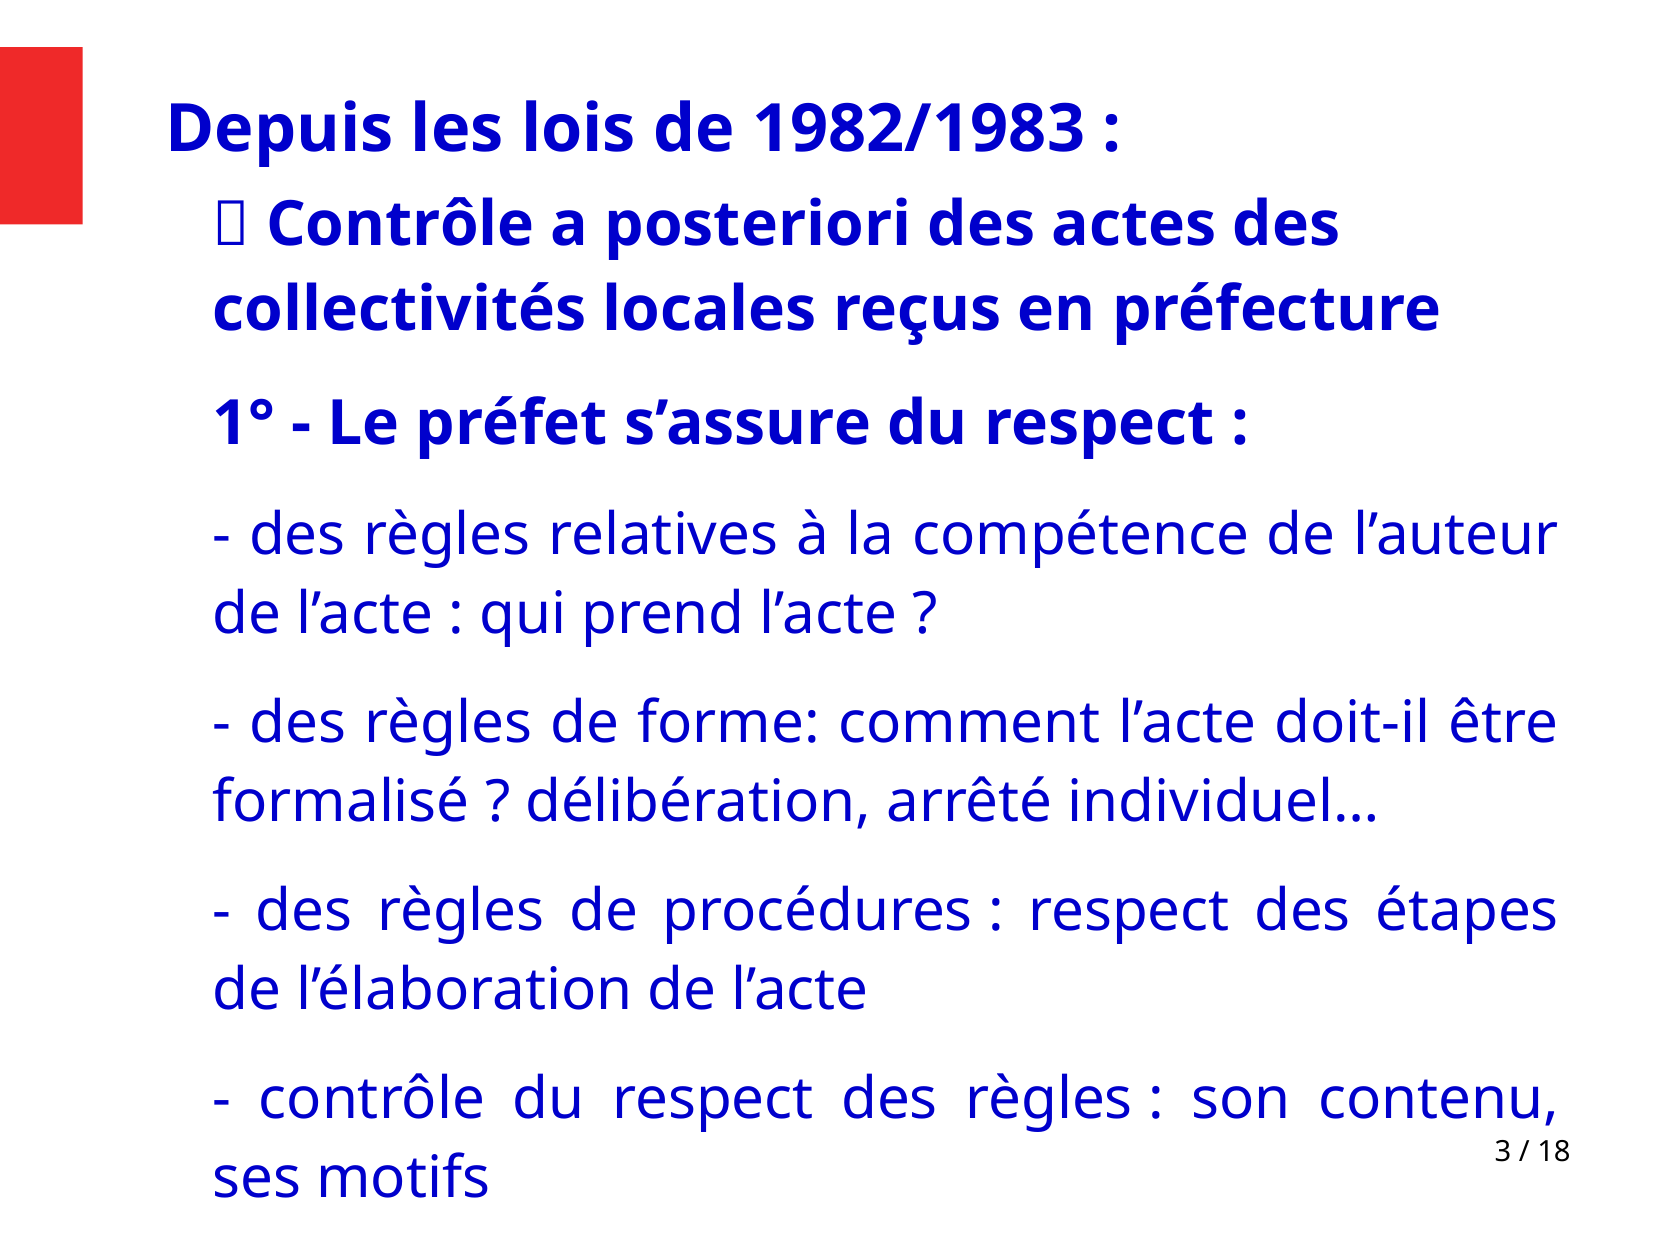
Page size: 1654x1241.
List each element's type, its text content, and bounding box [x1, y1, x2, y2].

list  Contrôle a posteriori des actes des collectivités locales reçus en préfecture 1° - Le préfet s’assure du respect : - des règles relatives à la compétence de l’auteur de l’acte : qui prend l’acte ? - des règles de forme: comment l’acte doit-il être formalisé ? délibération, arrêté individuel… - des règles de procédures : respect des étapes de l’élaboration de l’acte - contrôle du respect des règles : son contenu, ses motifs [141, 178, 1560, 1217]
title Depuis les lois de 1982/1983 : [129, 0, 1583, 251]
